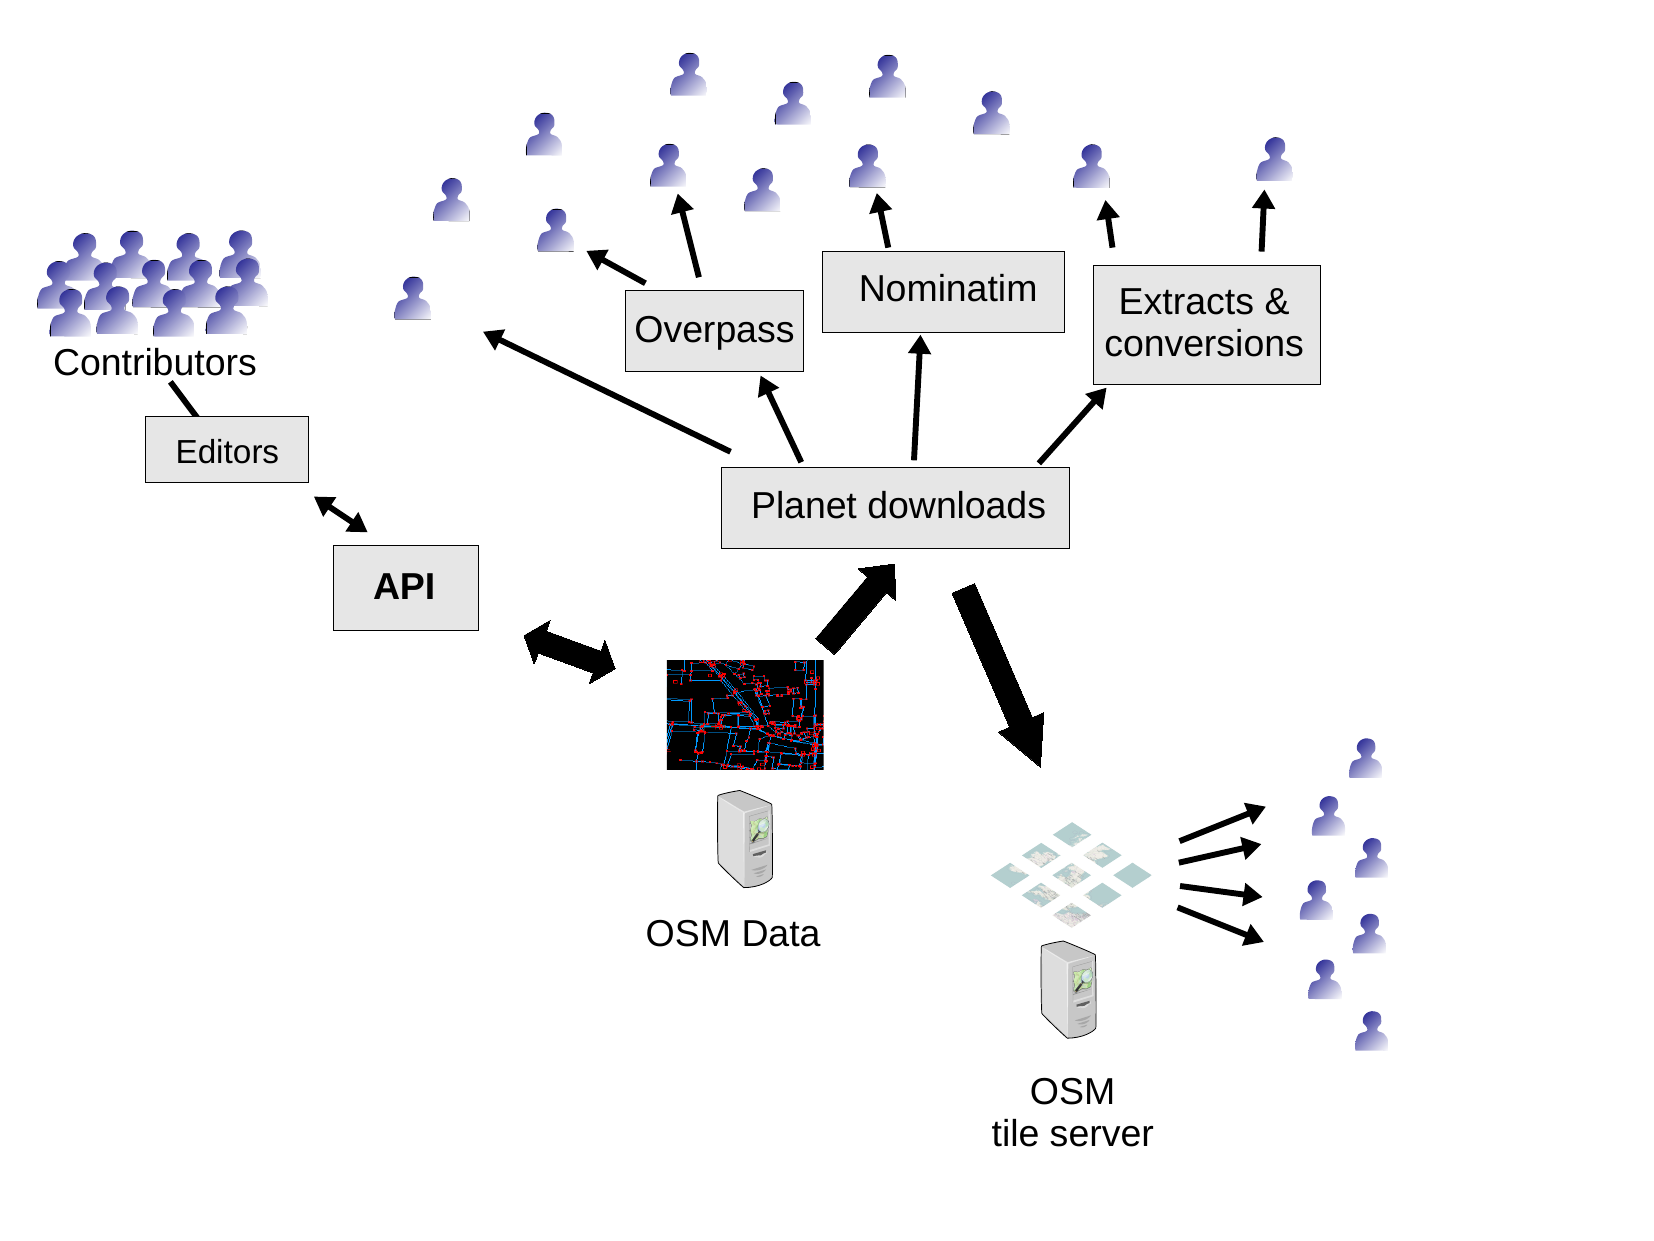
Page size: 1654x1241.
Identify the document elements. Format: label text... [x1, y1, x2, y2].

text_box [822, 251, 1065, 333]
list Extracts & conversions [1095, 280, 1313, 365]
text_box [1355, 838, 1389, 878]
picture [716, 789, 774, 889]
list OSM tile server [973, 1070, 1173, 1213]
list Overpass [614, 308, 815, 374]
text_box [670, 52, 707, 96]
text_box [1352, 913, 1386, 954]
list Planet downloads [744, 484, 1054, 615]
text_box [333, 545, 479, 631]
text_box [1093, 265, 1321, 385]
list Nominatim [839, 267, 1057, 398]
text_box [145, 416, 309, 483]
text_box [537, 208, 574, 252]
text_box [1308, 959, 1342, 1000]
text_box [650, 143, 687, 187]
text_box [774, 81, 811, 125]
list API [351, 565, 458, 617]
text_box [1256, 137, 1293, 181]
text_box [525, 112, 563, 156]
list Contributors [51, 341, 259, 423]
list OSM Data [619, 912, 847, 1056]
text_box [625, 290, 804, 308]
picture [666, 660, 824, 770]
text_box [973, 91, 1010, 135]
text_box [1311, 796, 1346, 836]
picture [989, 819, 1155, 933]
text_box [1355, 1011, 1389, 1051]
text_box [869, 54, 906, 98]
text_box [394, 276, 431, 320]
text_box [524, 620, 616, 684]
text_box [433, 178, 470, 222]
text_box [1299, 880, 1333, 920]
text_box [1073, 144, 1110, 188]
text_box [961, 615, 1044, 768]
text_box [721, 467, 1070, 549]
picture [1040, 939, 1098, 1040]
text_box [1349, 738, 1383, 778]
text_box [815, 615, 868, 655]
text_box [744, 168, 781, 212]
list Editors [146, 434, 309, 488]
text_box [849, 144, 886, 188]
text_box [37, 230, 268, 337]
